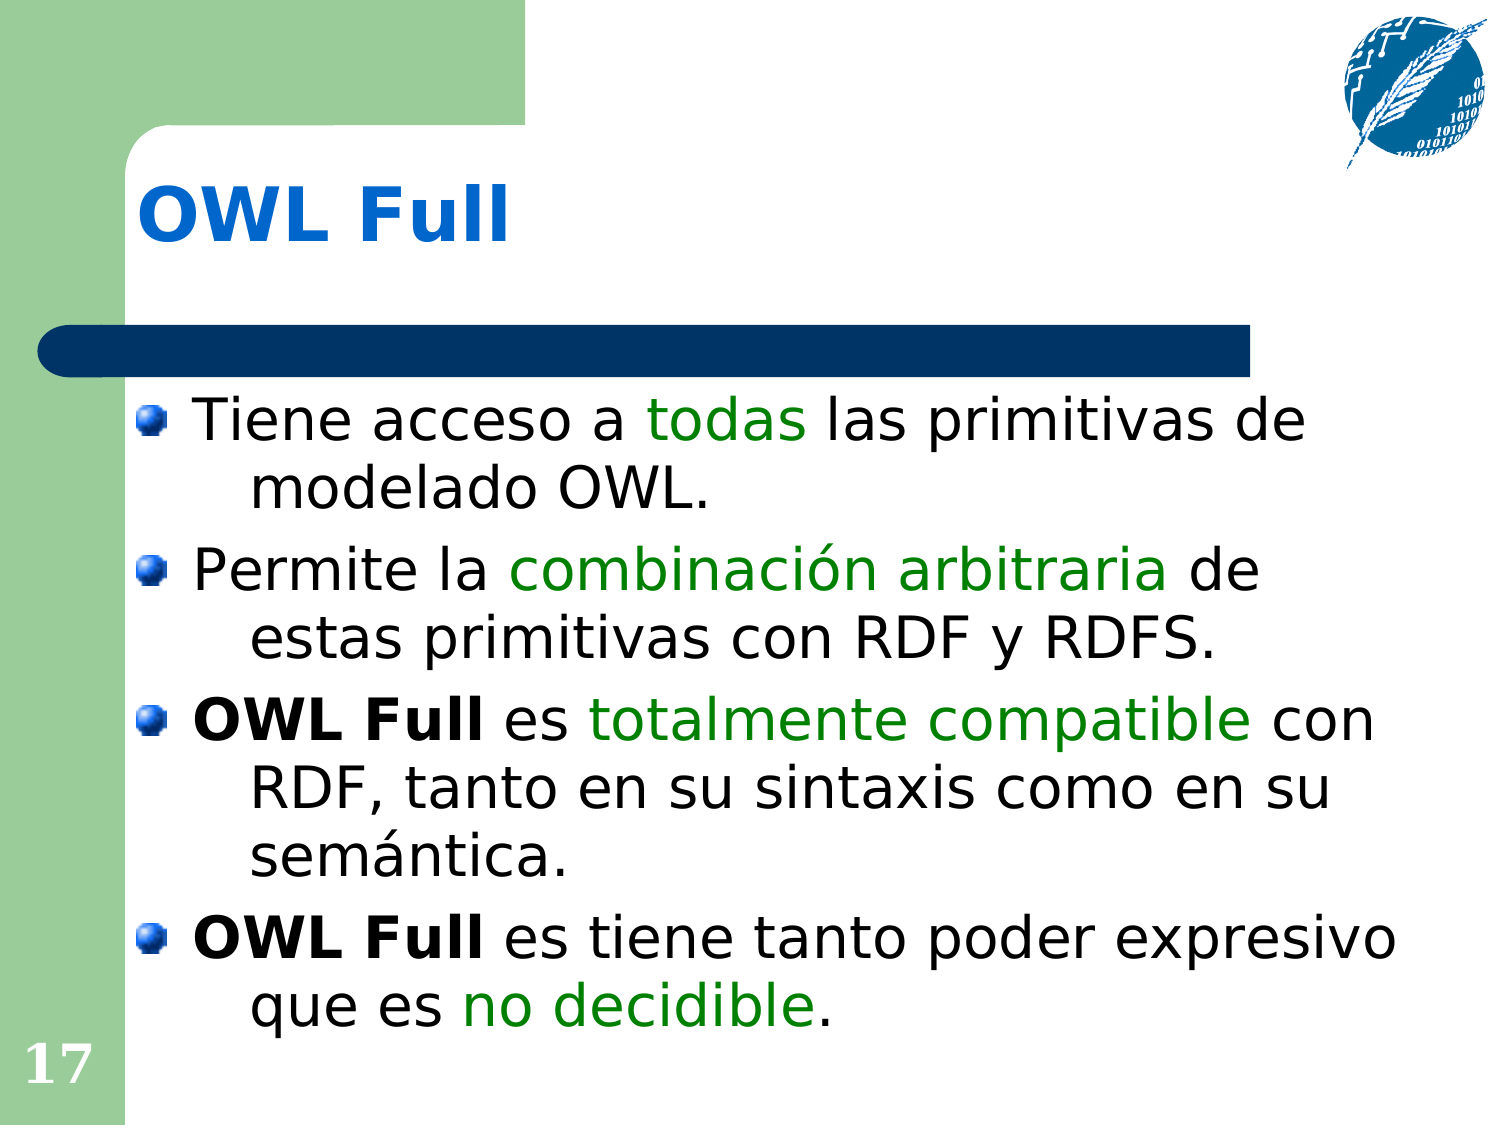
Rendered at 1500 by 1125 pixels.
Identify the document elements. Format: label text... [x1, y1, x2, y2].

picture [1436, 127, 1450, 136]
picture [1433, 139, 1440, 147]
picture [1427, 138, 1431, 148]
picture [1416, 140, 1425, 149]
title OWL Full [136, 135, 1413, 301]
list Tiene acceso a todas las primitivas de modelado OWL. Permite la combinación arbitraria de estas primitivas con RDF y RDFS. OWL Full es totalmente compatible con RDF, tanto en su sintaxis como en su semántica. OWL Full es tiene tanto poder expresivo que es no decidible. [136, 386, 1399, 1087]
picture [1341, 15, 1487, 172]
